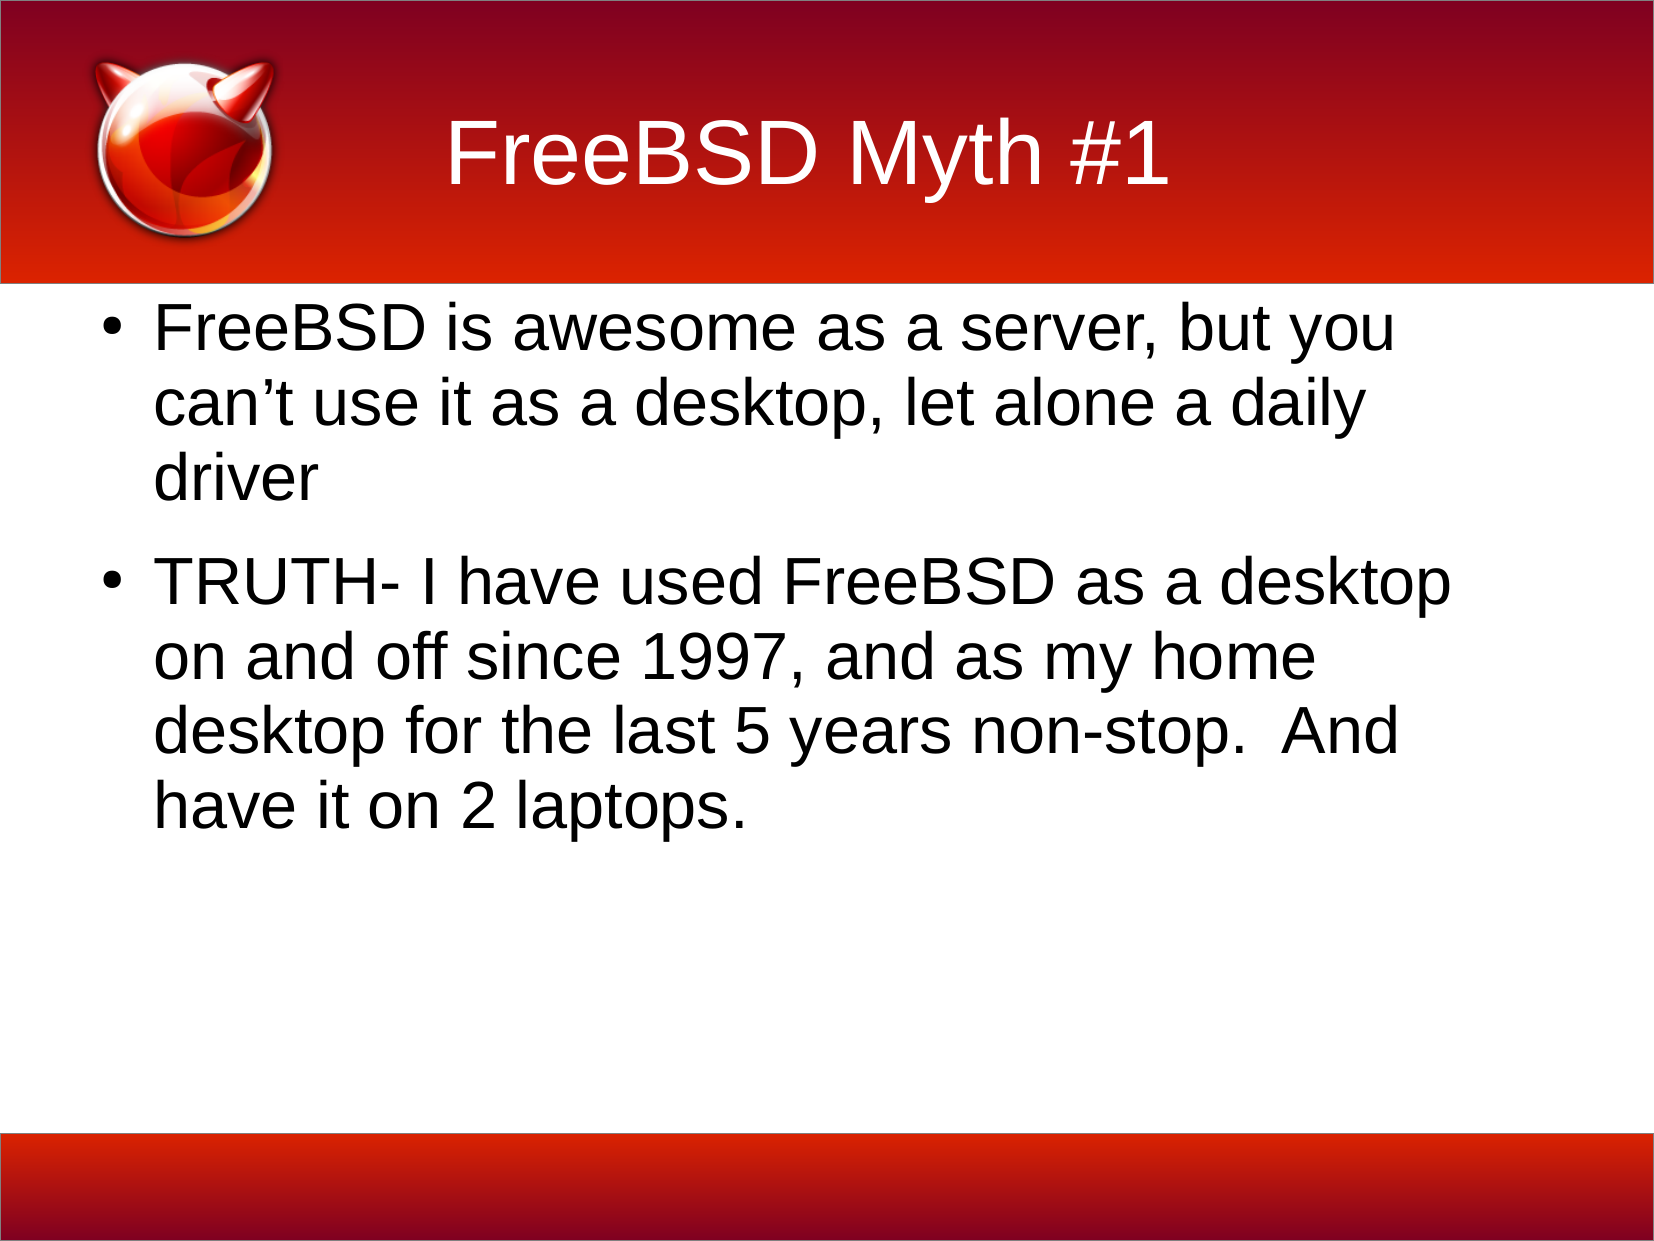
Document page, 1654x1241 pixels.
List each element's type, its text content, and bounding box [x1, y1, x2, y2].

title FreeBSD Myth #1 [82, 49, 1536, 257]
list FreeBSD is awesome as a server, but you can’t use it as a desktop, let alone a daily driver TRUTH- I have used FreeBSD as a desktop on and off since 1997, and as my home desktop for the last 5 years non-stop. And have it on 2 laptops. [82, 290, 1538, 1010]
